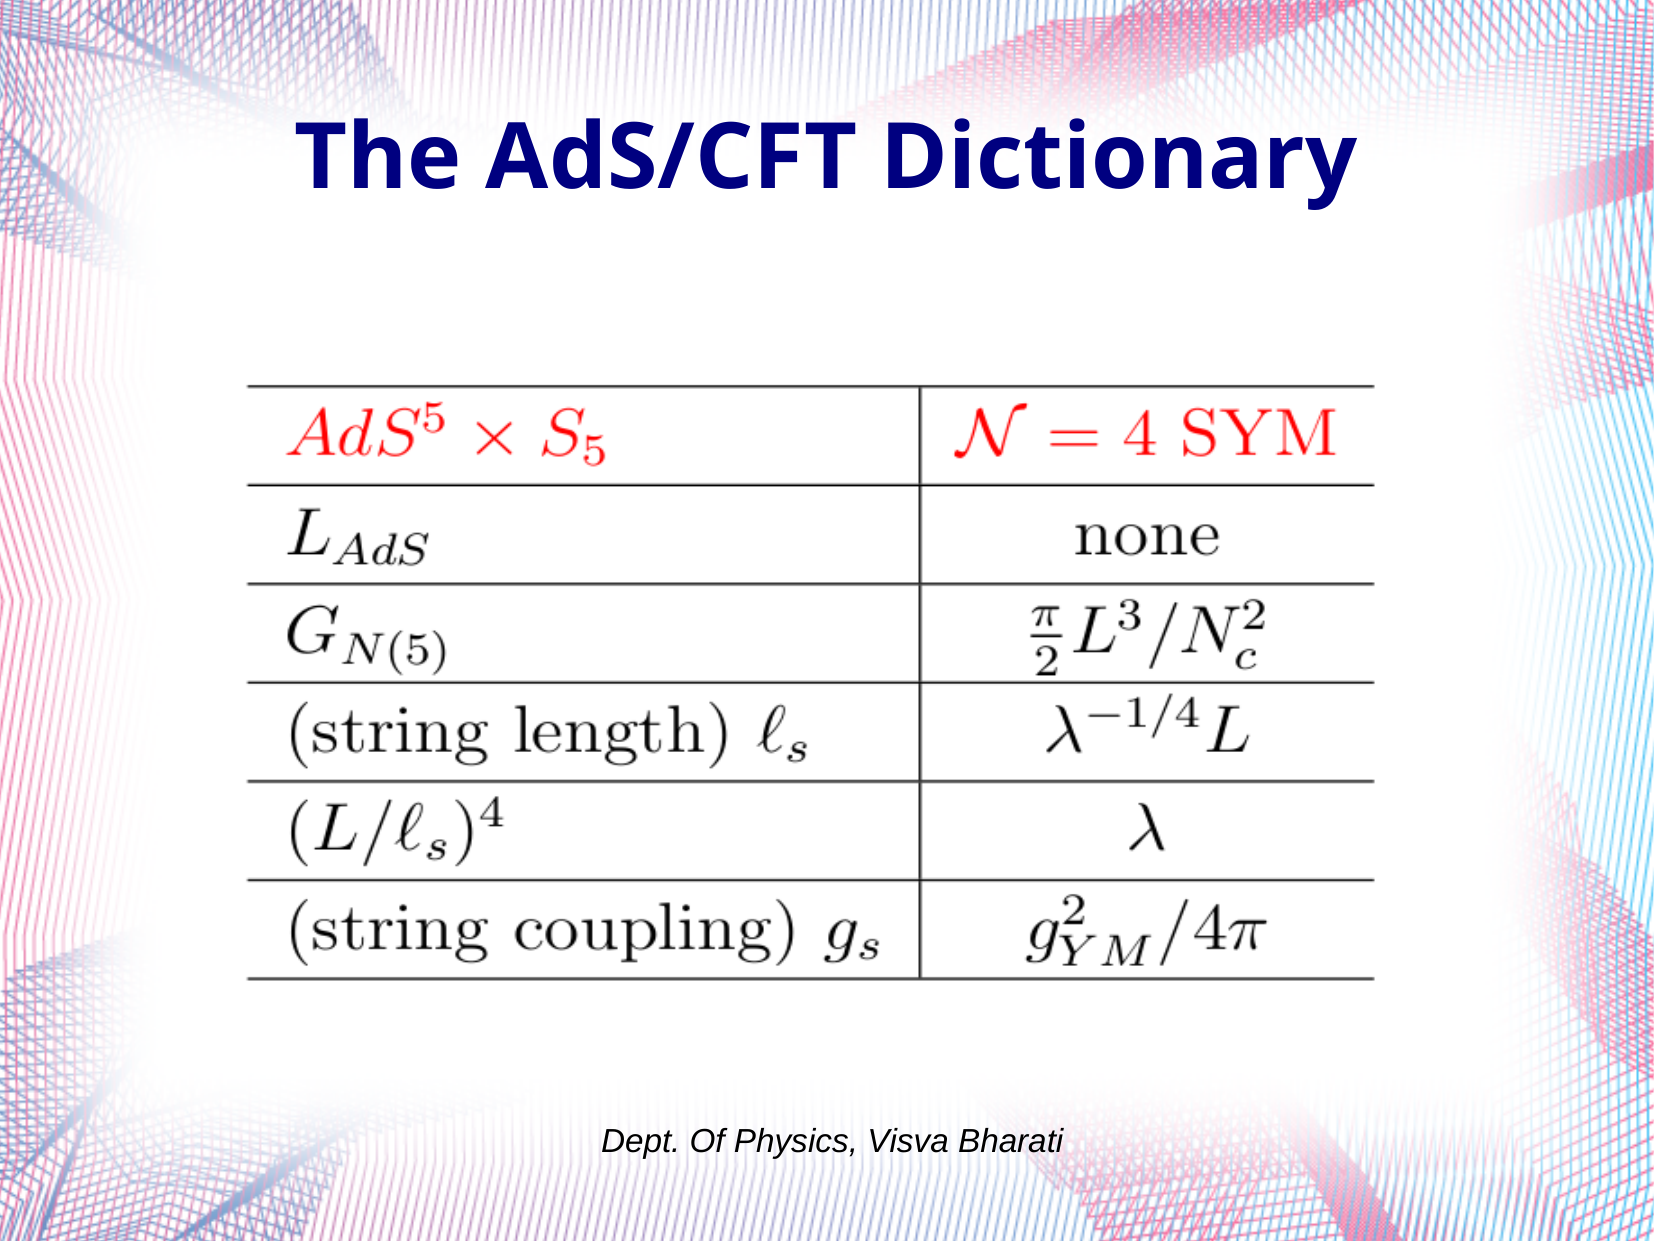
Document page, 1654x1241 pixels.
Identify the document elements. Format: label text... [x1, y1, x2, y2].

title The AdS/CFT Dictionary [82, 49, 1571, 257]
list Dept. Of Physics, Visva Bharati [295, 1122, 1300, 1182]
picture [0, 0, 1654, 1241]
